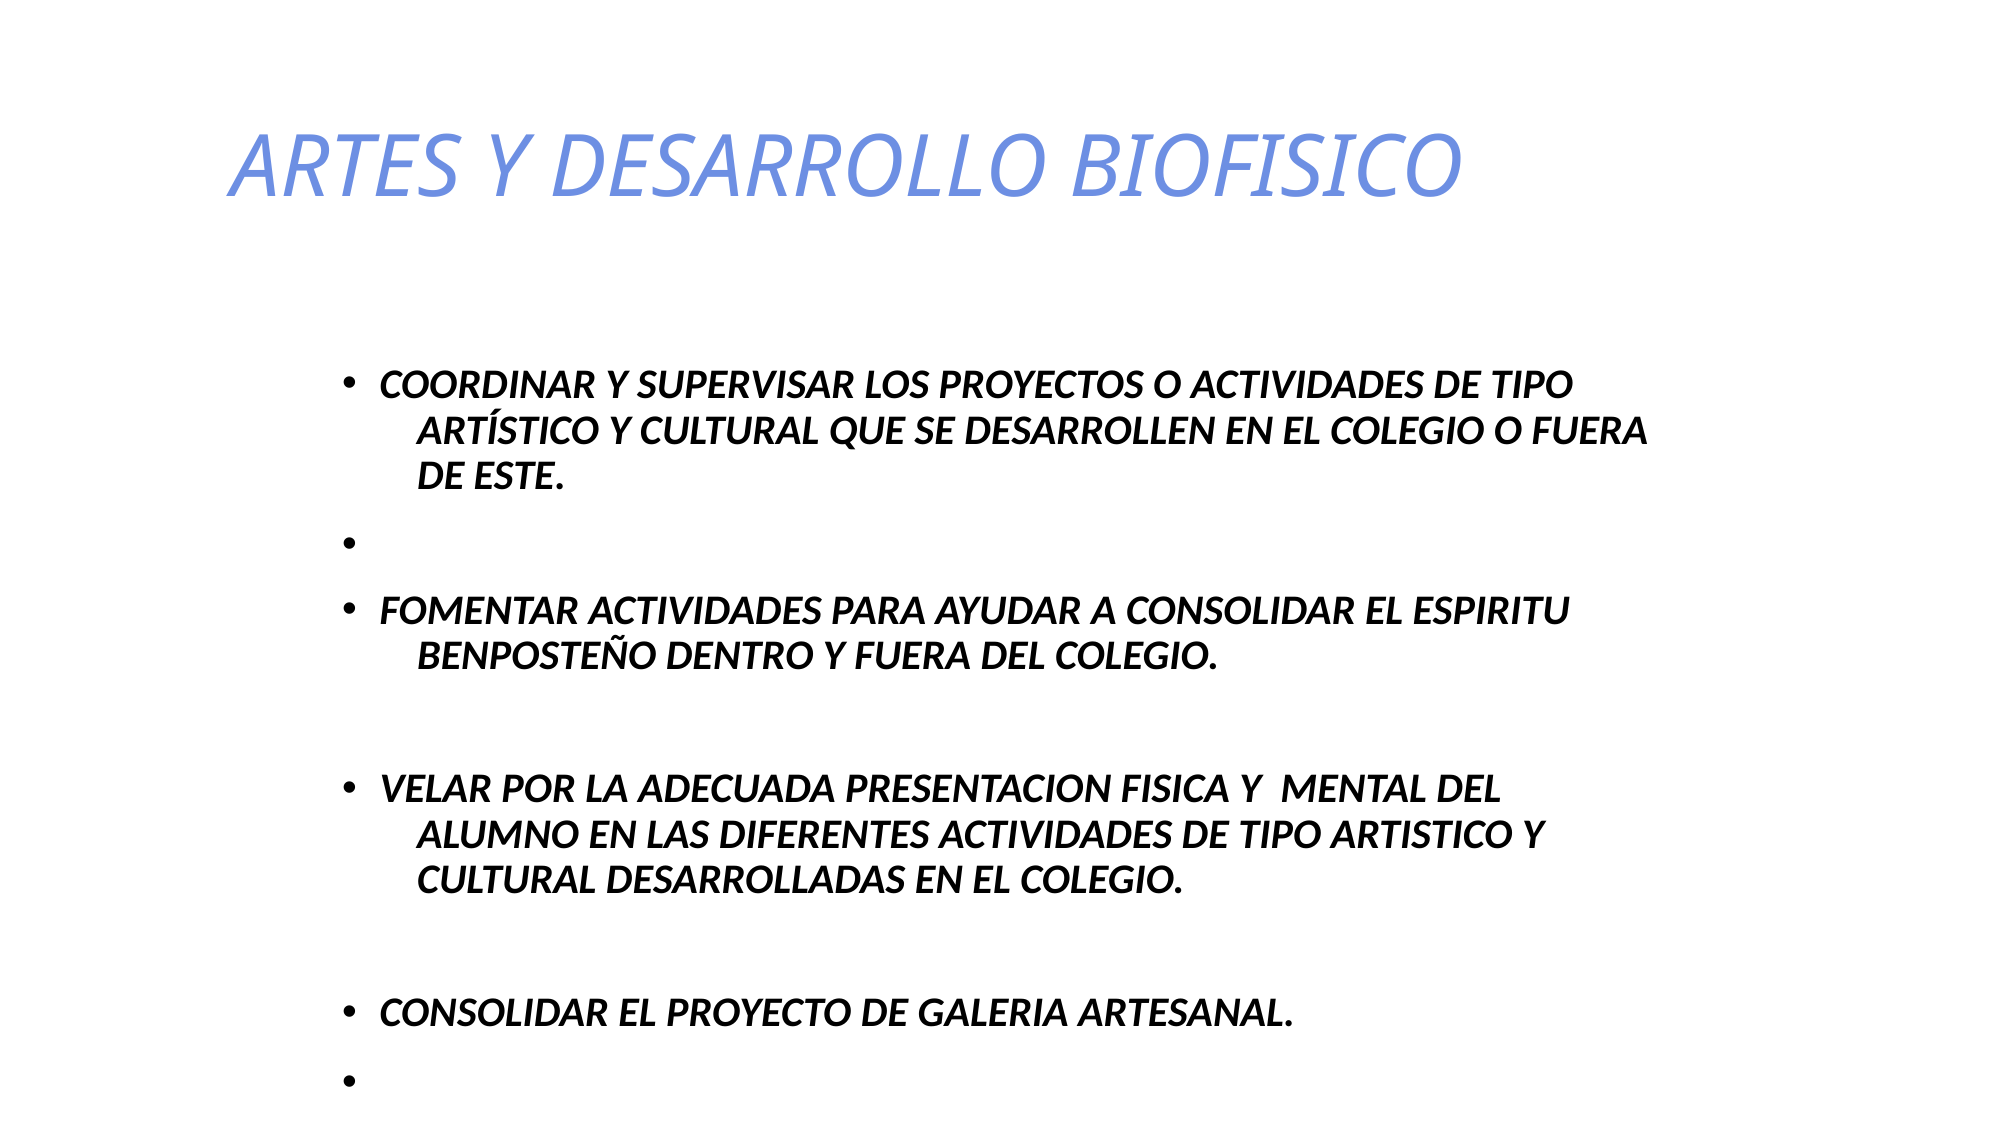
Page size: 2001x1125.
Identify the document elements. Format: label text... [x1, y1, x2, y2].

list COORDINAR Y SUPERVISAR LOS PROYECTOS O ACTIVIDADES DE TIPO ARTÍSTICO Y CULTURAL QUE SE DESARROLLEN EN EL COLEGIO O FUERA DE ESTE. FOMENTAR ACTIVIDADES PARA AYUDAR A CONSOLIDAR EL ESPIRITU BENPOSTEÑO DENTRO Y FUERA DEL COLEGIO. VELAR POR LA ADECUADA PRESENTACION FISICA Y MENTAL DEL ALUMNO EN LAS DIFERENTES ACTIVIDADES DE TIPO ARTISTICO Y CULTURAL DESARROLLADAS EN EL COLEGIO. CONSOLIDAR EL PROYECTO DE GALERIA ARTESANAL. [326, 354, 1677, 1075]
title ARTES Y DESARROLLO BIOFISICO [137, 59, 1863, 278]
